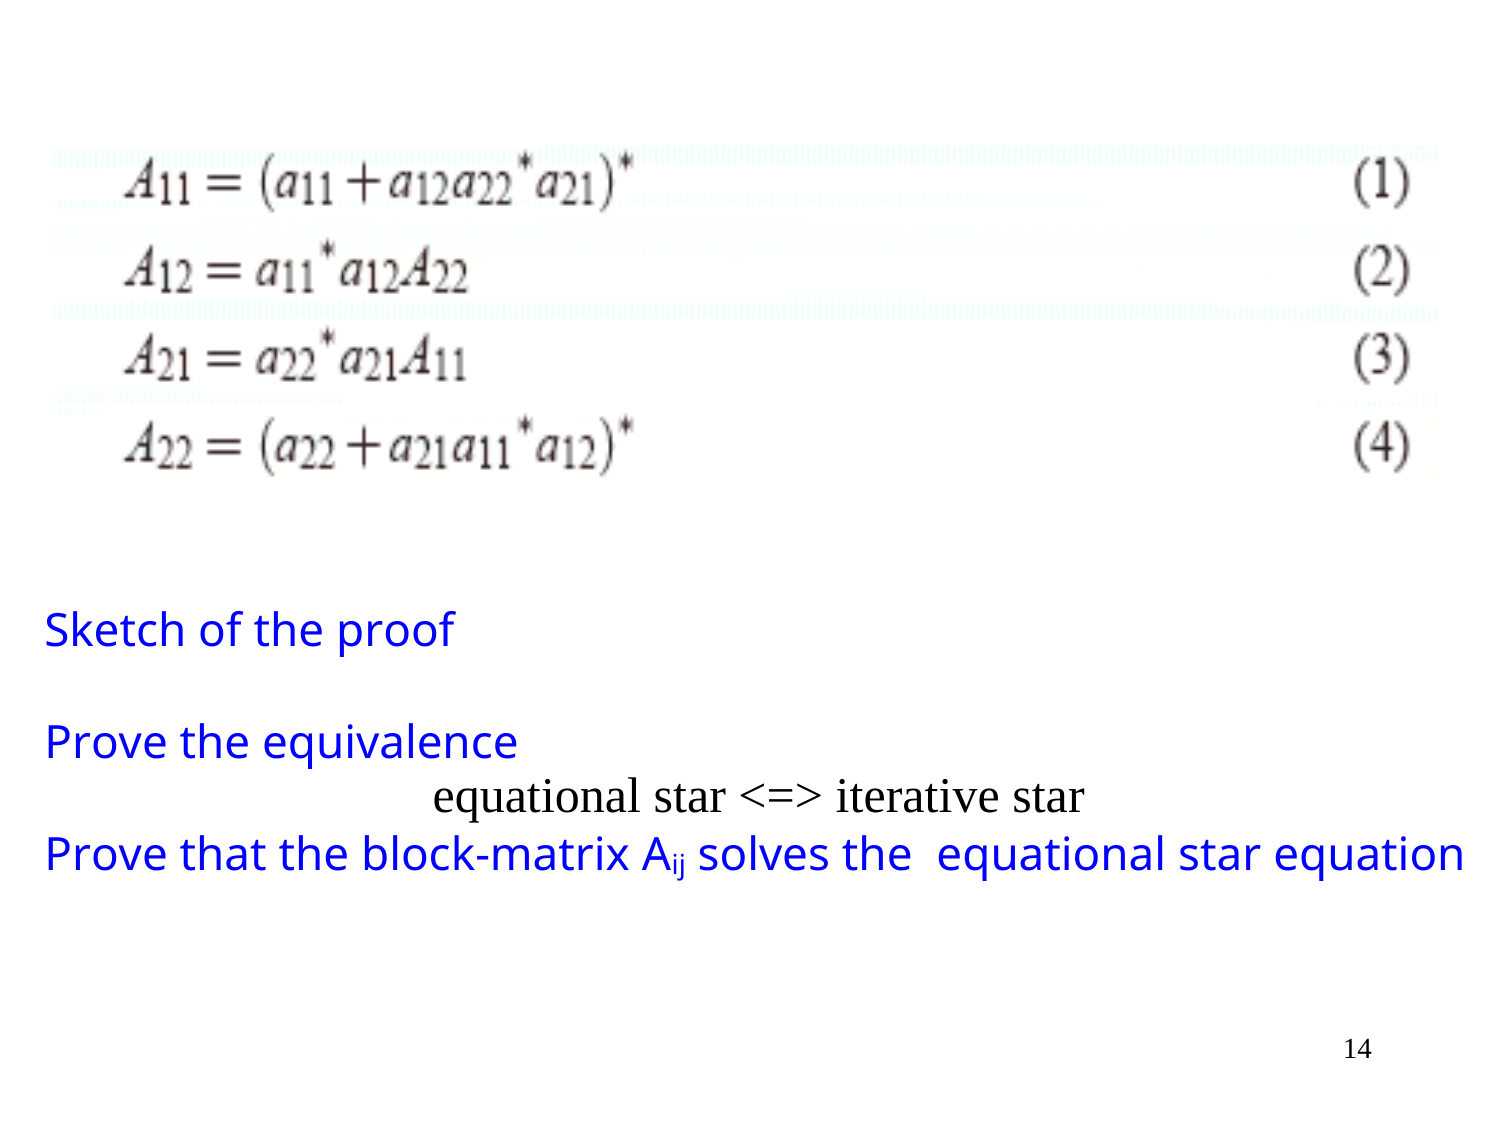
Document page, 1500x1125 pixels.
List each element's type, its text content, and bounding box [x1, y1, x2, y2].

picture [53, 129, 1441, 514]
text_box Sketch of the proof Prove the equivalence equational star <=> iterative star Prove that the block-matrix Aij solves the equational star equation [17, 591, 1500, 940]
